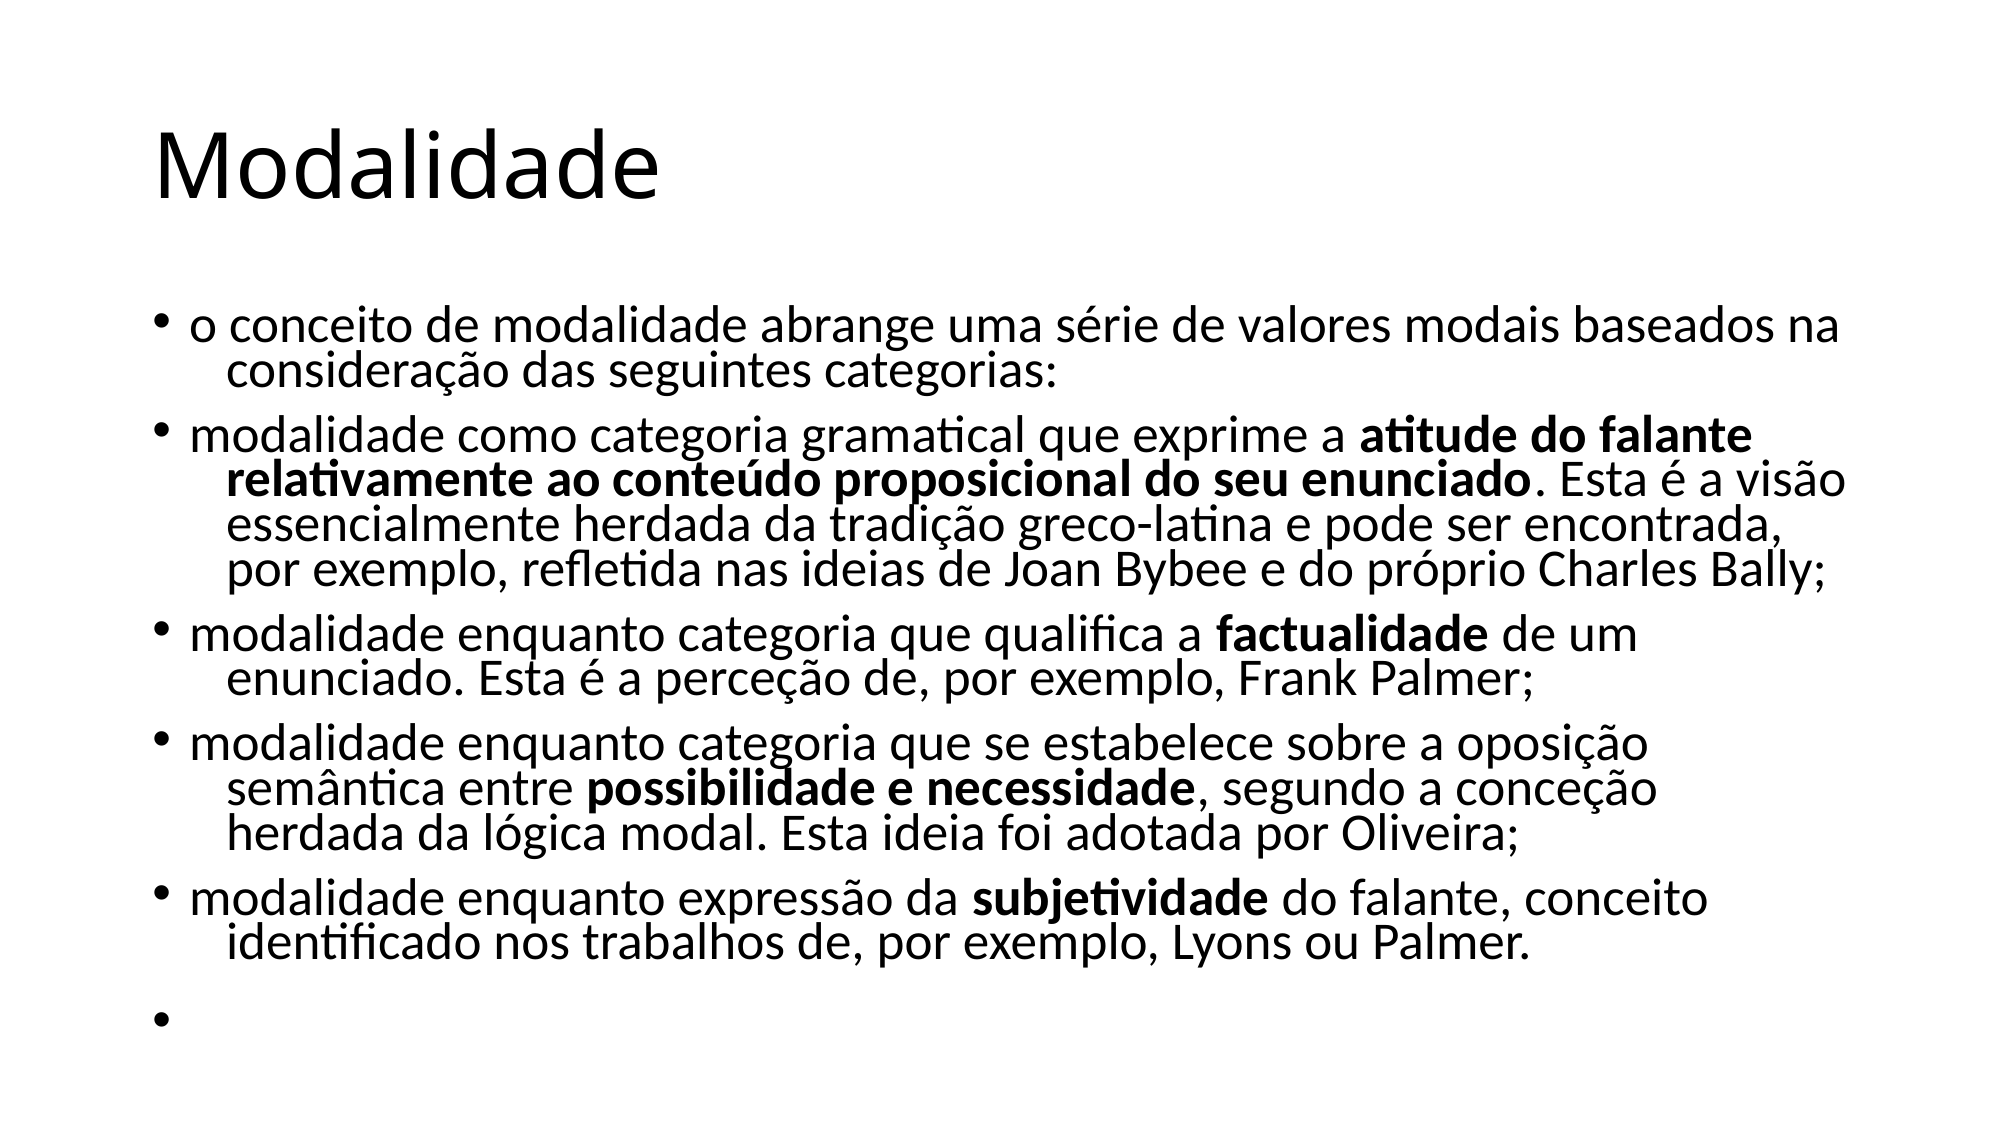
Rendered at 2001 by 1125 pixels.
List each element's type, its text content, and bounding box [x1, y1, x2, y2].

list o conceito de modalidade abrange uma série de valores modais baseados na consideração das seguintes categorias: modalidade como categoria gramatical que exprime a atitude do falante relativamente ao conteúdo proposicional do seu enunciado. Esta é a visão essencialmente herdada da tradição greco-latina e pode ser encontrada, por exemplo, refletida nas ideias de Joan Bybee e do próprio Charles Bally; modalidade enquanto categoria que qualifica a factualidade de um enunciado. Esta é a perceção de, por exemplo, Frank Palmer; modalidade enquanto categoria que se estabelece sobre a oposição semântica entre possibilidade e necessidade, segundo a conceção herdada da lógica modal. Esta ideia foi adotada por Oliveira; modalidade enquanto expressão da subjetividade do falante, conceito identificado nos trabalhos de, por exemplo, Lyons ou Palmer. [137, 299, 1863, 1014]
title Modalidade [137, 59, 1863, 278]
